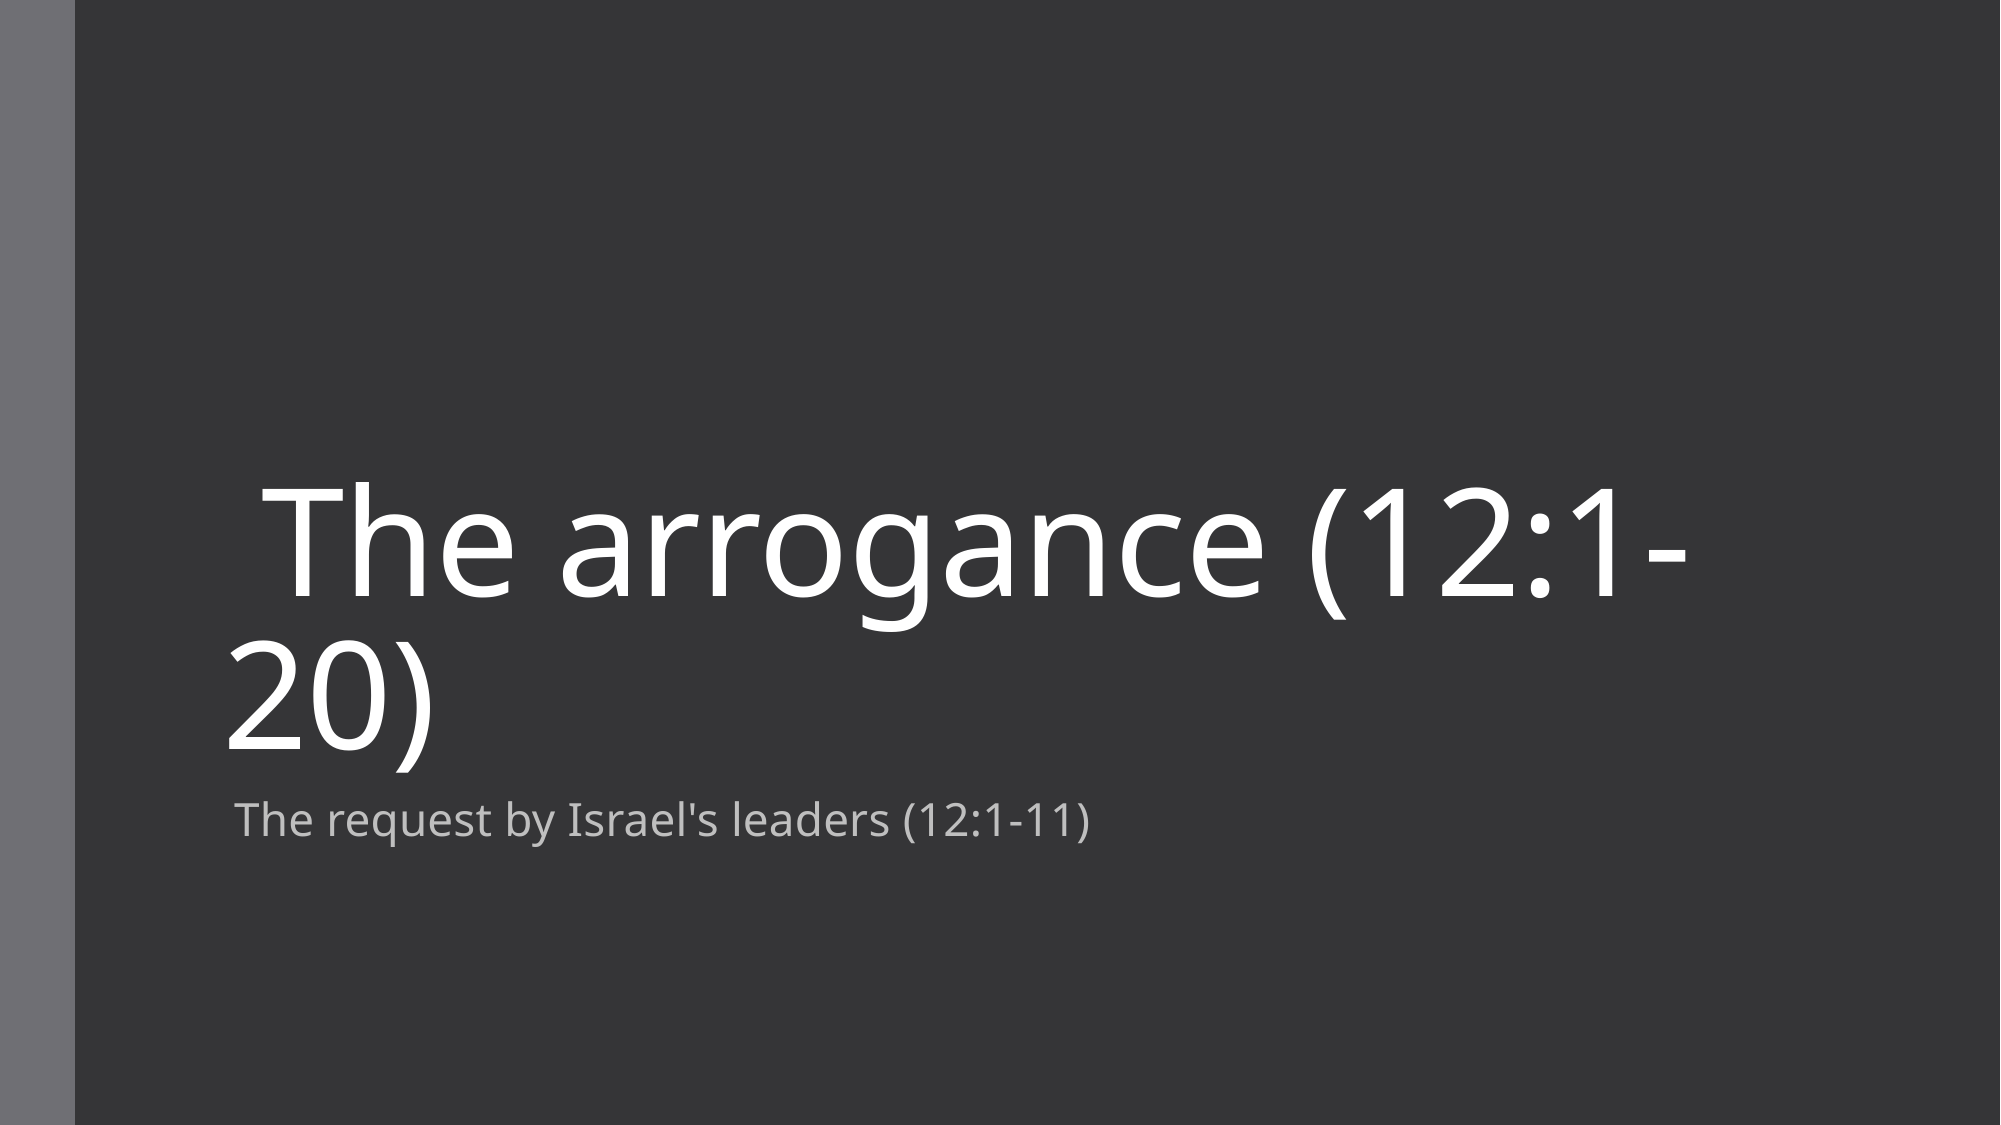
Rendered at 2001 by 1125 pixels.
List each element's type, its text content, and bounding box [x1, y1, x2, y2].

subtitle The request by Israel's leaders (12:1-11) [206, 787, 1752, 1066]
title The arrogance (12:1-20) [206, 124, 1752, 787]
